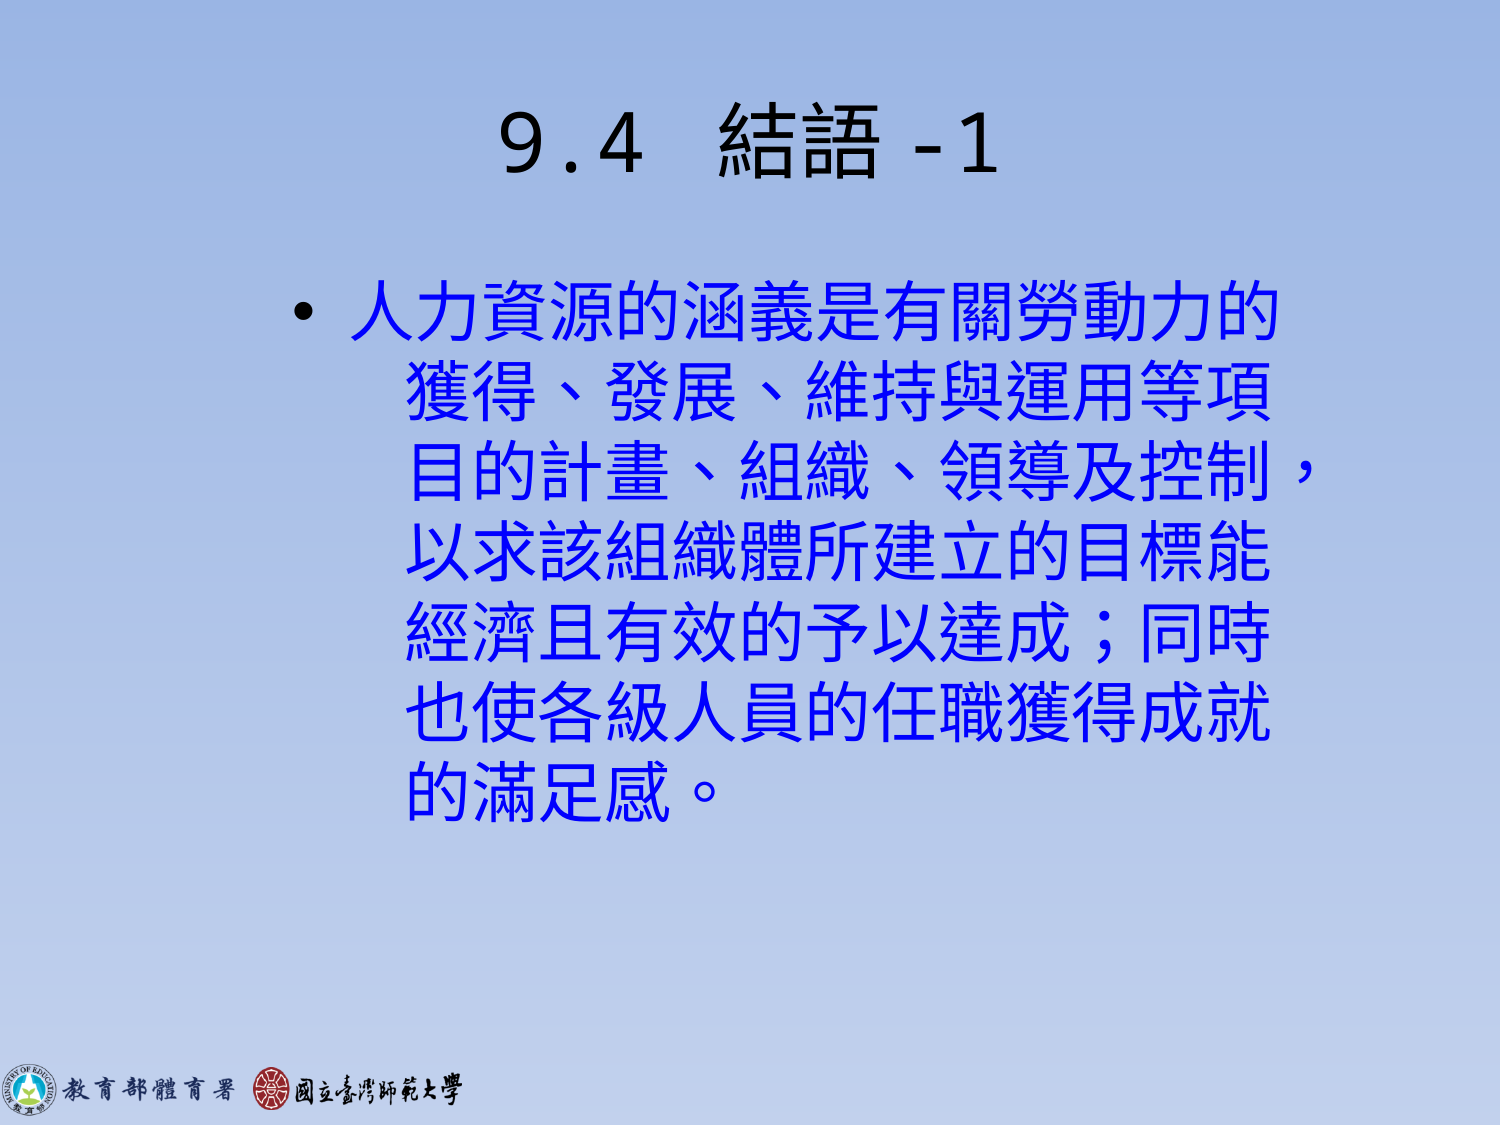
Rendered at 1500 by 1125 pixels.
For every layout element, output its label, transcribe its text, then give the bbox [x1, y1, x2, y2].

list 人力資源的涵義是有關勞動力的獲得、發展、維持與運用等項目的計畫、組織、領導及控制，以求該組織體所建立的目標能經濟且有效的予以達成；同時也使各級人員的任職獲得成就的滿足感。 [276, 262, 1340, 850]
title 9.4 結語-1 [75, 45, 1426, 233]
